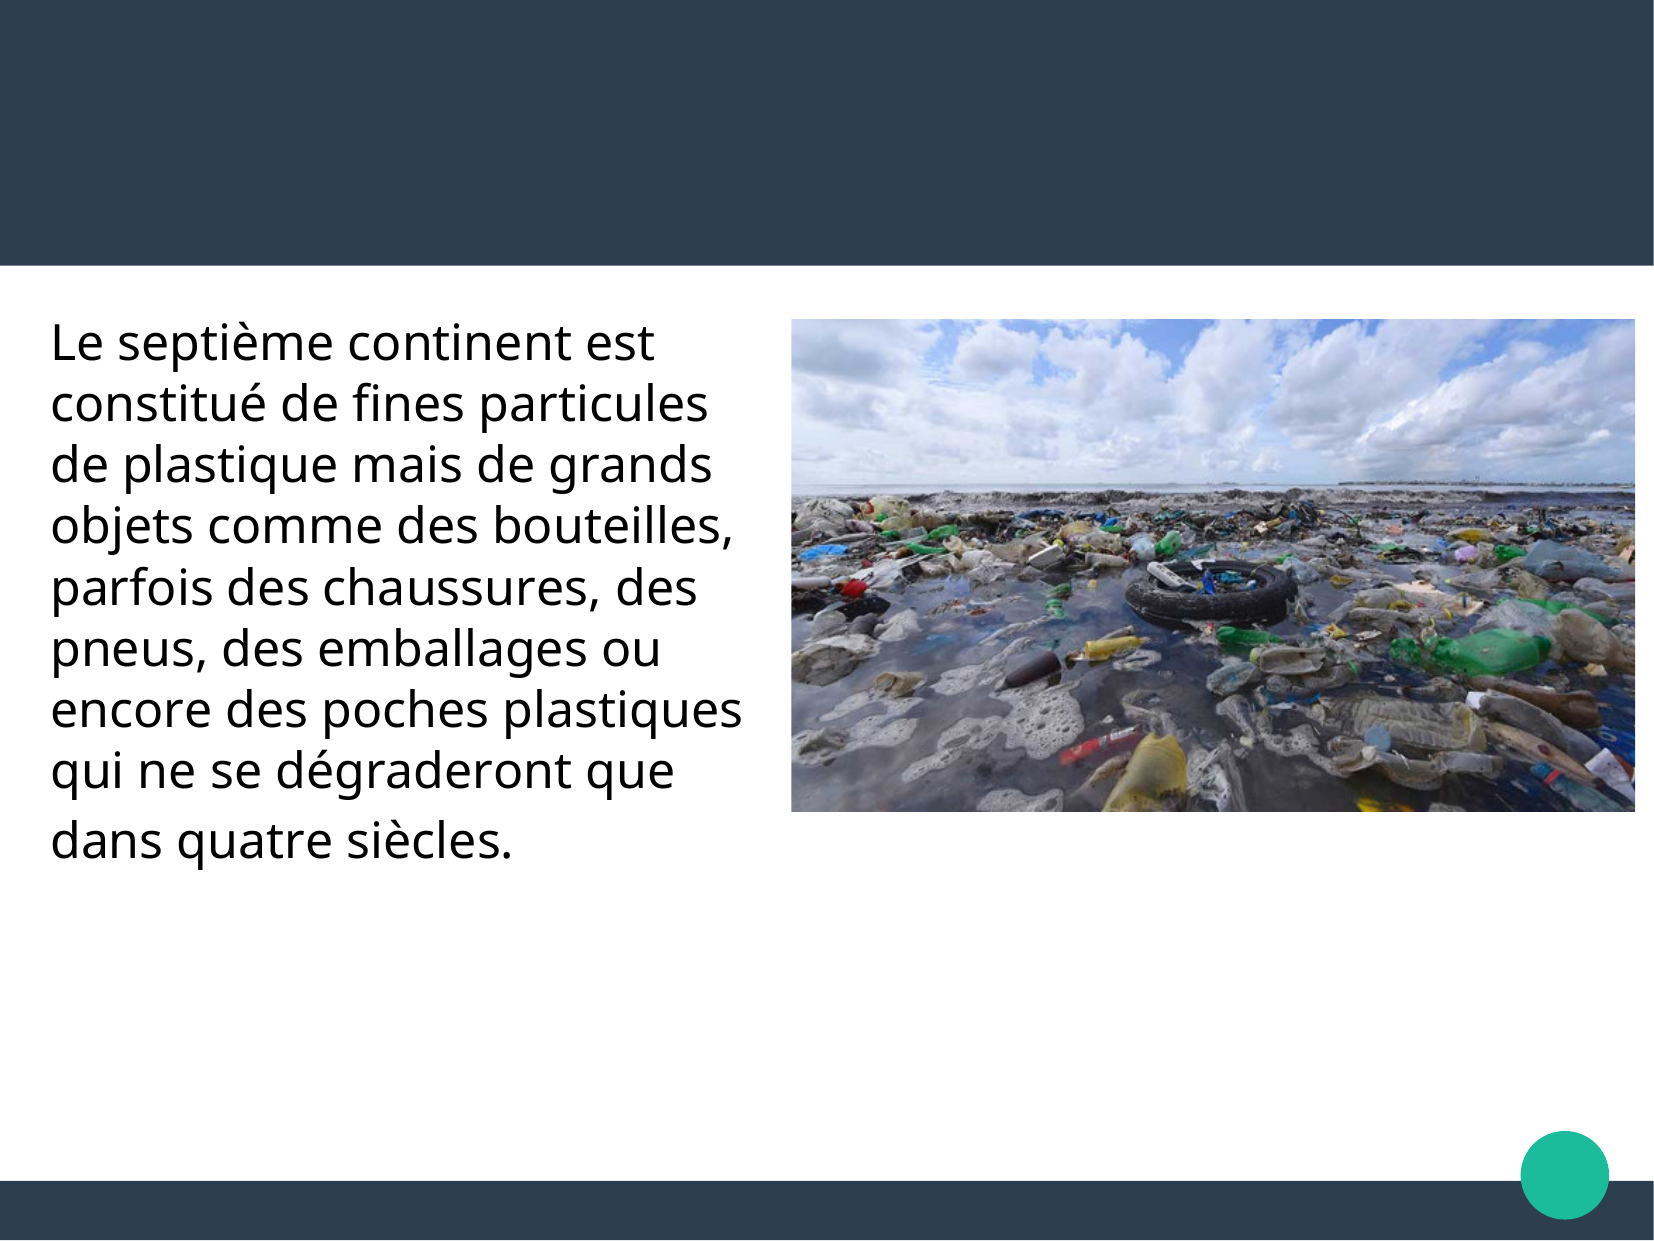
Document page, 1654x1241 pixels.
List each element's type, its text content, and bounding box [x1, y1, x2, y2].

text_box [791, 319, 1636, 812]
text_box Le septième continent est constitué de fines particules de plastique mais de grands objets comme des bouteilles, parfois des chaussures, des pneus, des emballages ou encore des poches plastiques qui ne se dégraderont que dans quatre siècles. [35, 301, 792, 815]
